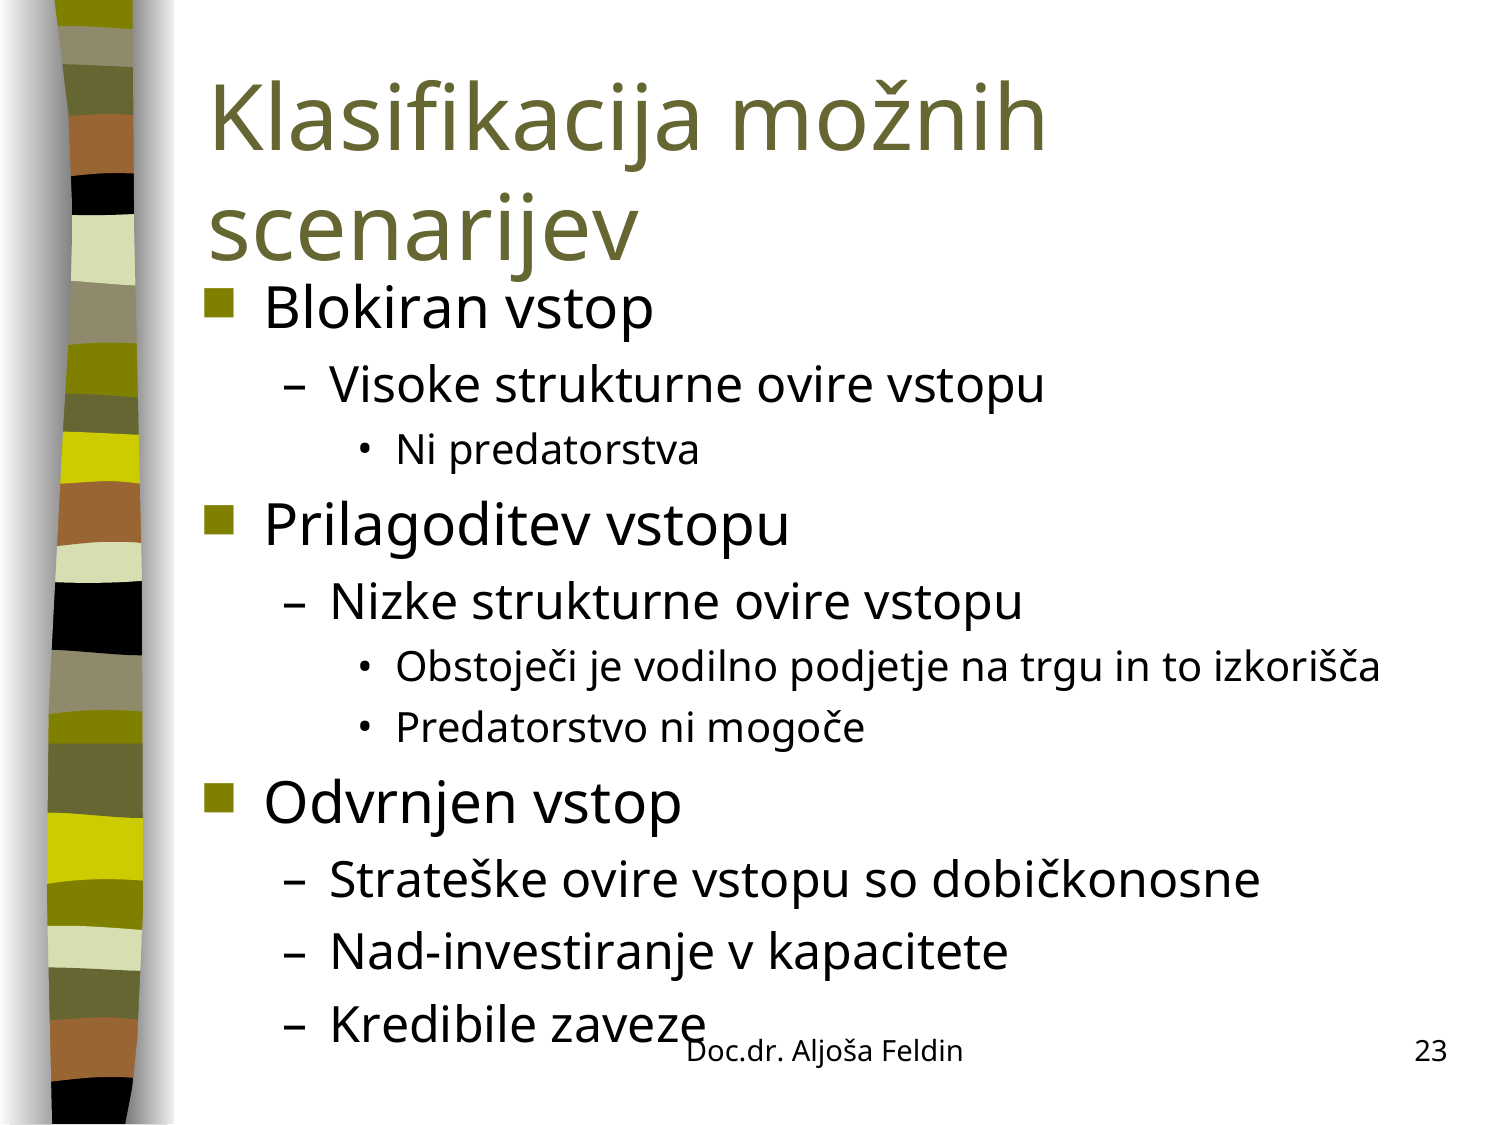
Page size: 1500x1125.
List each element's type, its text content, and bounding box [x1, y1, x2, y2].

list Blokiran vstop Visoke strukturne ovire vstopu Ni predatorstva Prilagoditev vstopu Nizke strukturne ovire vstopu Obstoječi je vodilno podjetje na trgu in to izkorišča Predatorstvo ni mogoče Odvrnjen vstop Strateške ovire vstopu so dobičkonosne Nad-investiranje v kapacitete Kredibile zaveze [192, 262, 1468, 1061]
title Klasifikacija možnih scenarijev [192, 74, 1468, 262]
text_box Doc.dr. Aljoša Feldin [587, 1025, 1063, 1101]
text_box <number> [1149, 1025, 1463, 1101]
